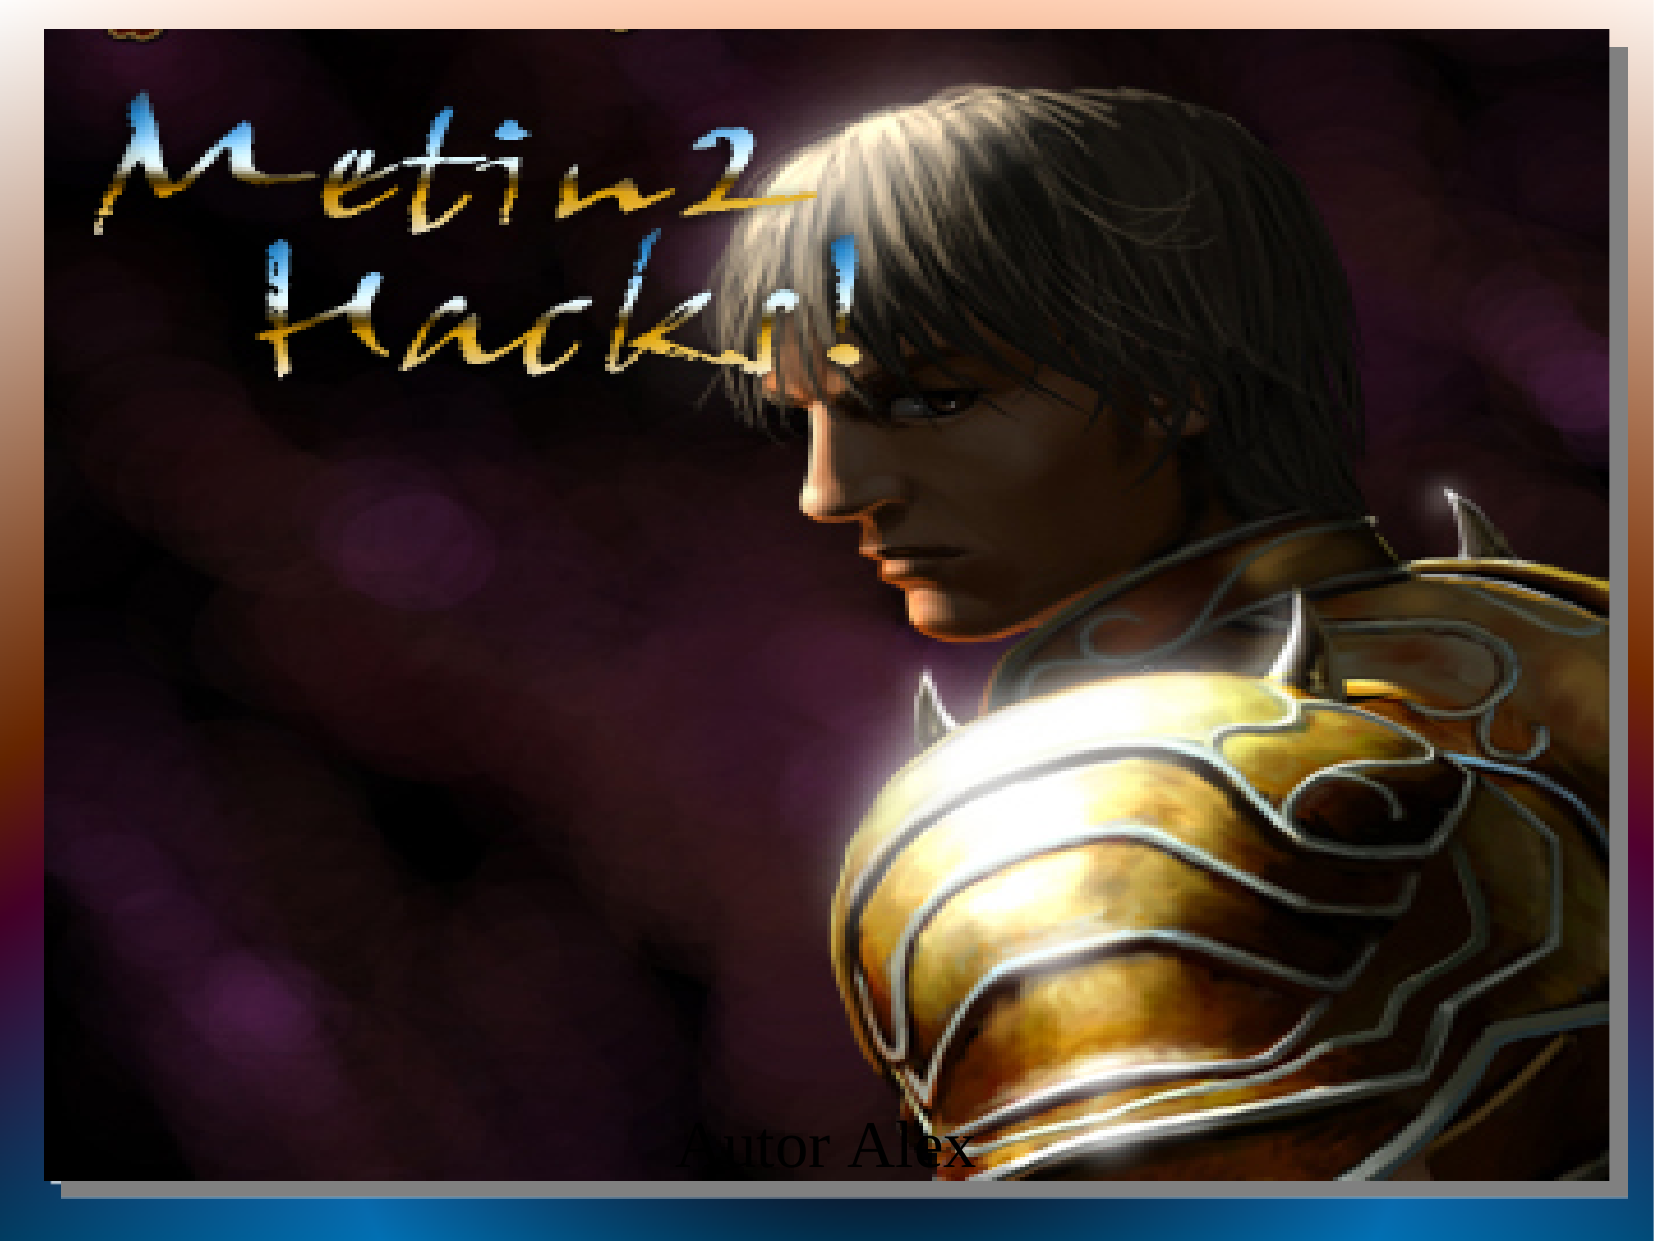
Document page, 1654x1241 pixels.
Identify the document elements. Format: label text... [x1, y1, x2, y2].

picture [0, 0, 1654, 1241]
text_box Autor Alex [82, 55, 1571, 1241]
text_box [44, 29, 1610, 1181]
